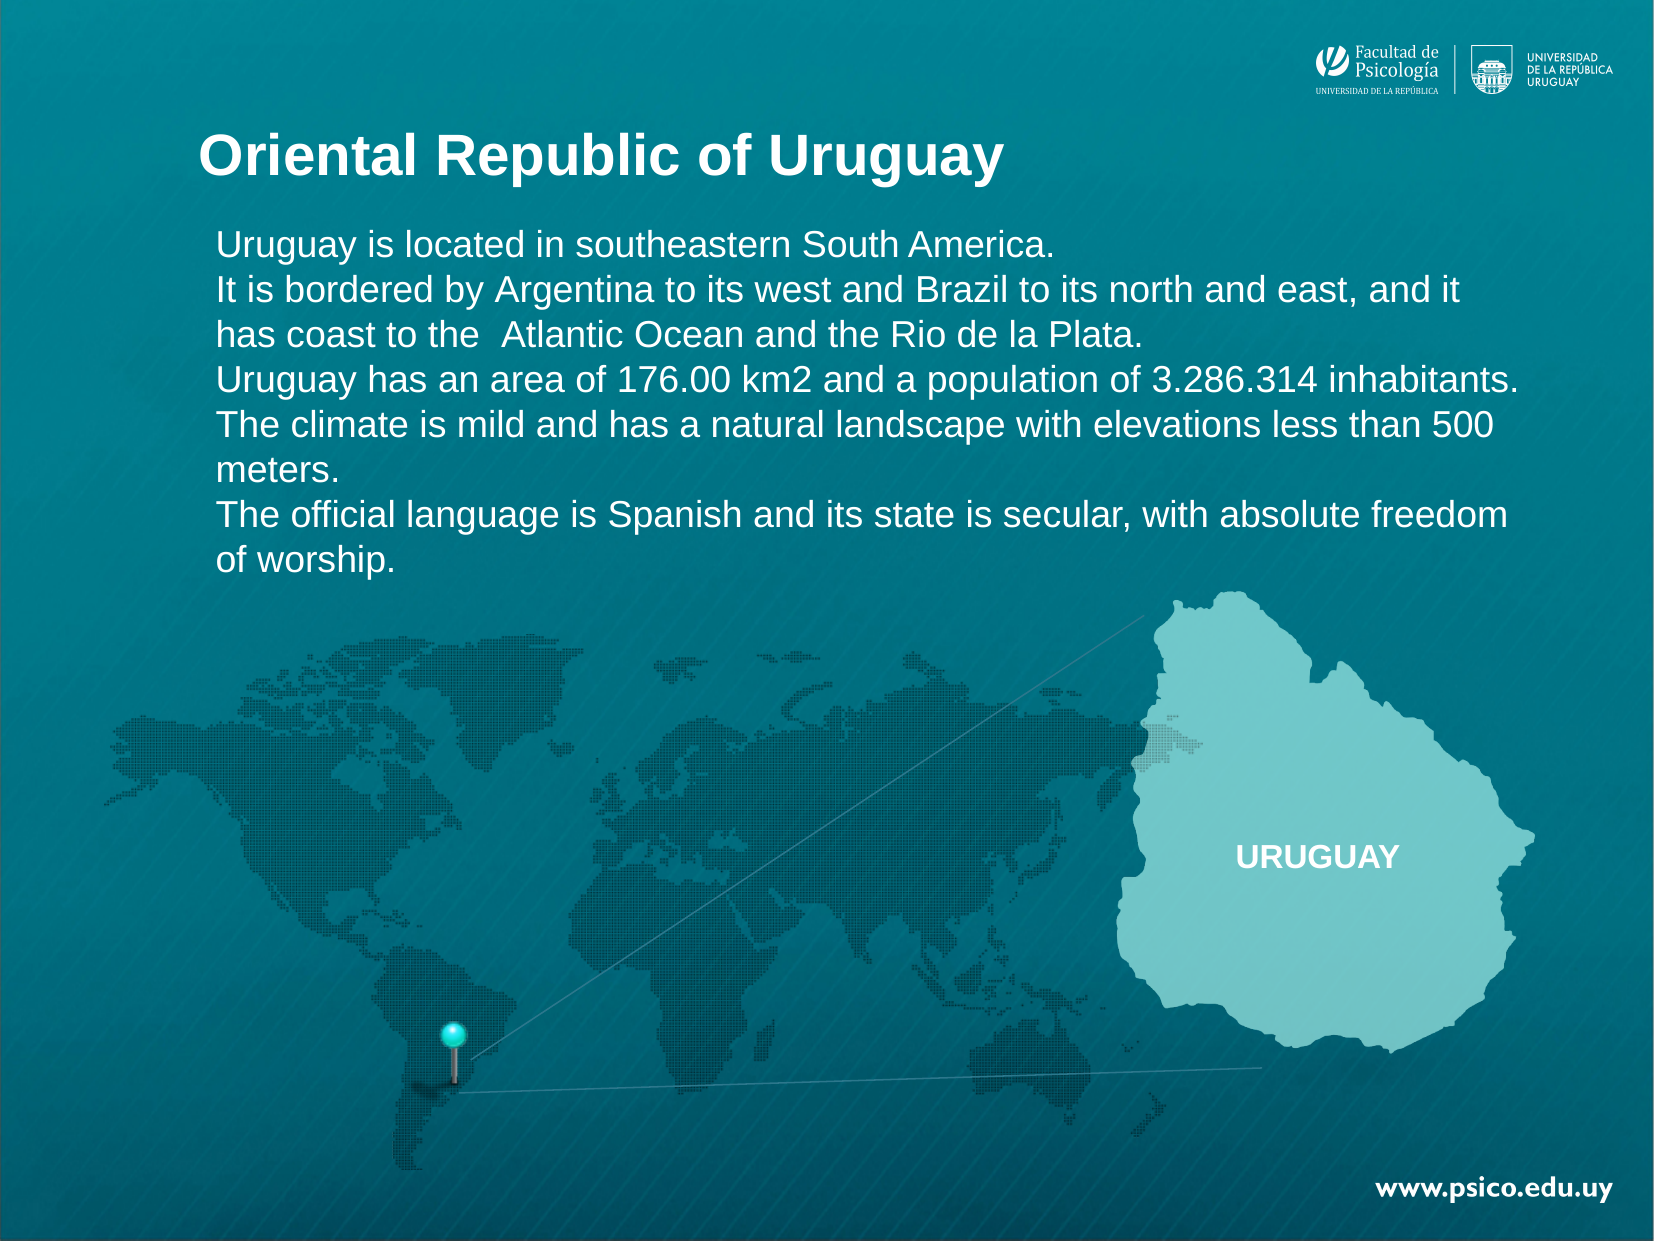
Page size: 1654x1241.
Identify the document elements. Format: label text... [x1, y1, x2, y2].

title Oriental Republic of Uruguay [163, 109, 1390, 281]
text_box Uruguay is located in southeastern South America. It is bordered by Argentina to its west and Brazil to its north and east, and it has coast to the Atlantic Ocean and the Rio de la Plata. Uruguay has an area of 176.00 km2 and a population of 3.286.314 inhabitants. The climate is mild and has a natural landscape with elevations less than 500 meters. The official language is Spanish and its state is secular, with absolute freedom of worship. [200, 212, 1536, 589]
picture [0, 0, 1654, 1241]
text_box URUGUAY [1220, 827, 1416, 883]
